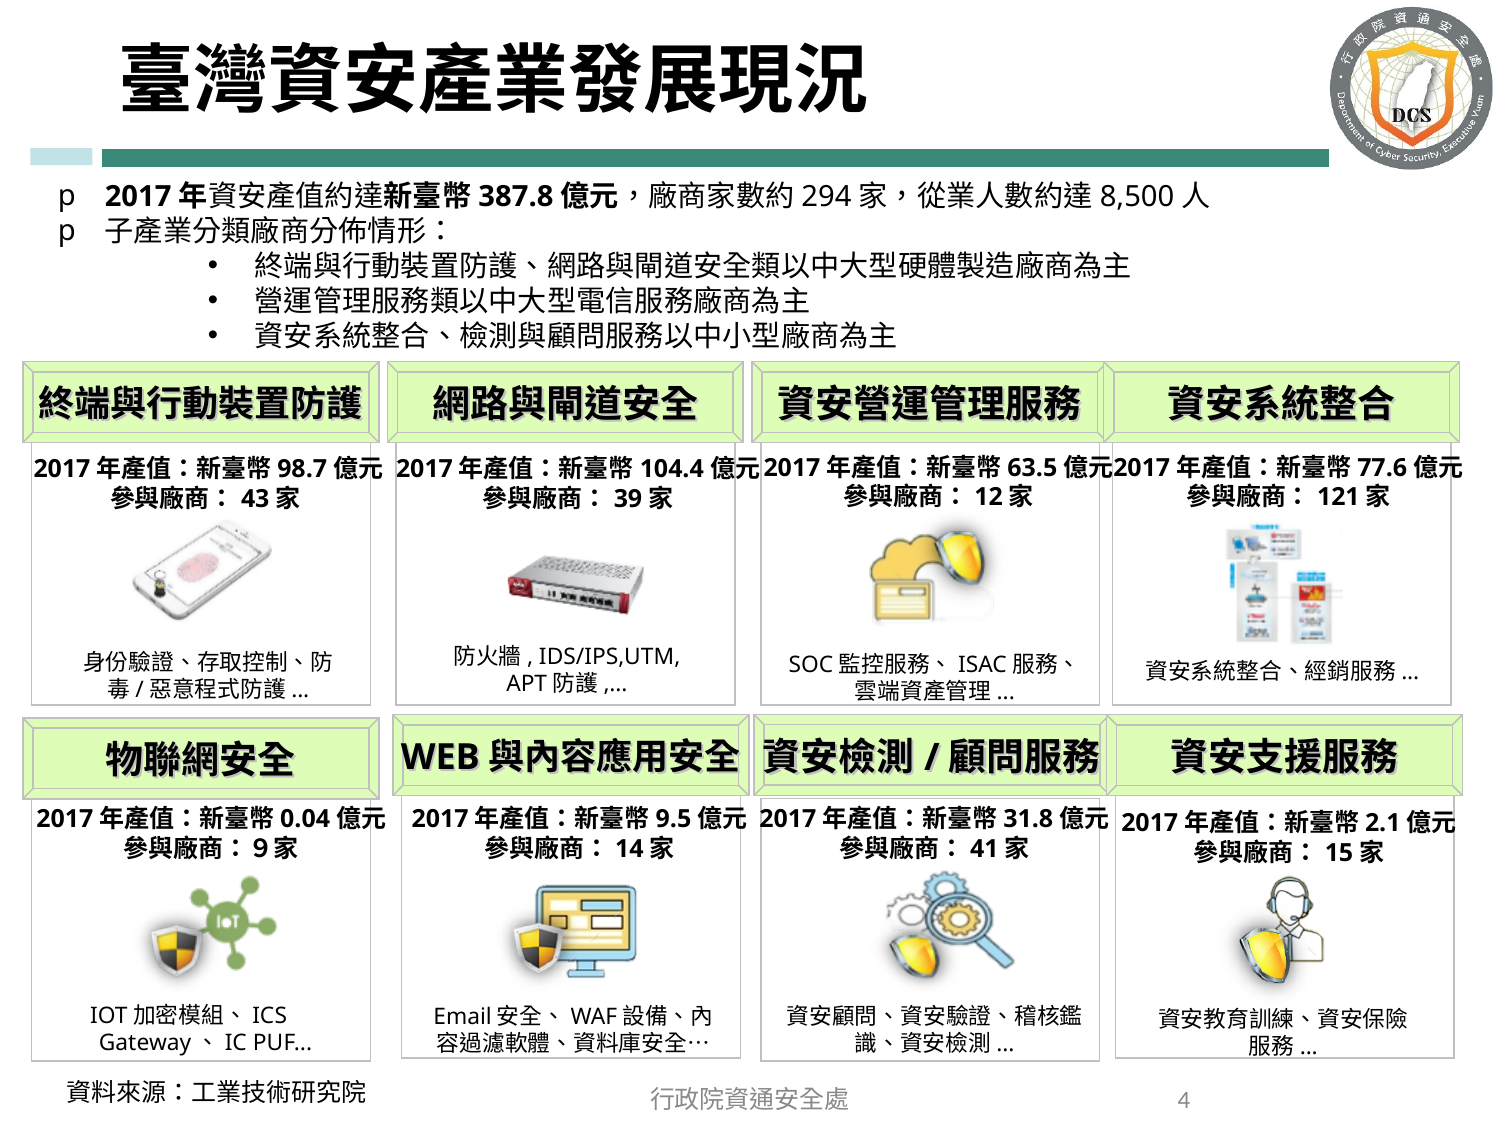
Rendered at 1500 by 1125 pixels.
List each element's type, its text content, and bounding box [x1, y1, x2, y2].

text_box 資安檢測/顧問服務 [754, 714, 1106, 795]
text_box 2017年產值：新臺幣0.04億元 參與廠商：９家 [26, 795, 396, 871]
text_box 2017年產值：新臺幣9.5億元 參與廠商：14家 [402, 795, 750, 871]
text_box 2017年產值：新臺幣98.7億元 參與廠商：43家 [17, 444, 386, 521]
text_box 資料來源：工業技術研究院 [51, 1068, 385, 1115]
text_box 行政院資通安全處 [496, 1076, 1004, 1120]
text_box SOC監控服務、ISAC服務、雲端資產管理... [770, 642, 1099, 712]
text_box 防火牆, IDS/IPS,UTM, APT防護,... [420, 634, 714, 704]
picture [1220, 517, 1343, 652]
text_box 資安支援服務 [1106, 714, 1463, 796]
text_box 2017年產值：新臺幣31.8億元 參與廠商：41家 [750, 795, 1115, 871]
picture [501, 527, 651, 634]
text_box 資安營運管理服務 [751, 361, 1103, 443]
text_box 物聯網安全 [22, 717, 379, 799]
text_box Email安全、WAF設備、內容過濾軟體、資料庫安全… [412, 994, 735, 1064]
text_box 2017年產值：新臺幣77.6億元 參與廠商：121家 [1103, 443, 1473, 520]
title 臺灣資安產業發展現況 [69, 22, 1360, 149]
text_box 2017年資安產值約達新臺幣387.8億元，廠商家數約294家，從業人數約達8,500人 子產業分類廠商分佈情形： 終端與行動裝置防護、網路與閘道安全類以中大型硬體製造廠商為主 營運管理服務類以中大型電信服務廠商為主 資安系統整合、檢測與顧問服務以中小型廠商為主 [43, 170, 1484, 360]
text_box 資安顧問、資安驗證、稽核鑑識、資安檢測... [770, 994, 1099, 1064]
text_box 網路與閘道安全 [387, 361, 744, 443]
text_box 資安系統整合、經銷服務... [1130, 649, 1454, 691]
text_box WEB與內容應用安全 [392, 714, 749, 796]
picture [117, 860, 300, 1008]
picture [130, 519, 272, 623]
picture [845, 850, 1047, 994]
text_box 2017年產值：新臺幣104.4億元 參與廠商：39家 [386, 444, 770, 521]
text_box 2017年產值：新臺幣2.1億元 參與廠商：15家 [1112, 799, 1466, 875]
text_box 身份驗證、存取控制、防毒/惡意程式防護... [48, 640, 368, 710]
text_box [1162, 1076, 1500, 1120]
text_box 資安教育訓練、資安保險服務... [1141, 997, 1425, 1067]
text_box 資安系統整合 [1103, 361, 1460, 443]
text_box IOT加密模組、ICS Gateway、IC PUF... [43, 993, 368, 1063]
picture [480, 859, 665, 1015]
picture [1195, 863, 1362, 1019]
text_box 終端與行動裝置防護 [22, 361, 379, 443]
text_box 2017年產值：新臺幣63.5億元 參與廠商：12家 [754, 443, 1103, 520]
picture [841, 497, 1024, 642]
